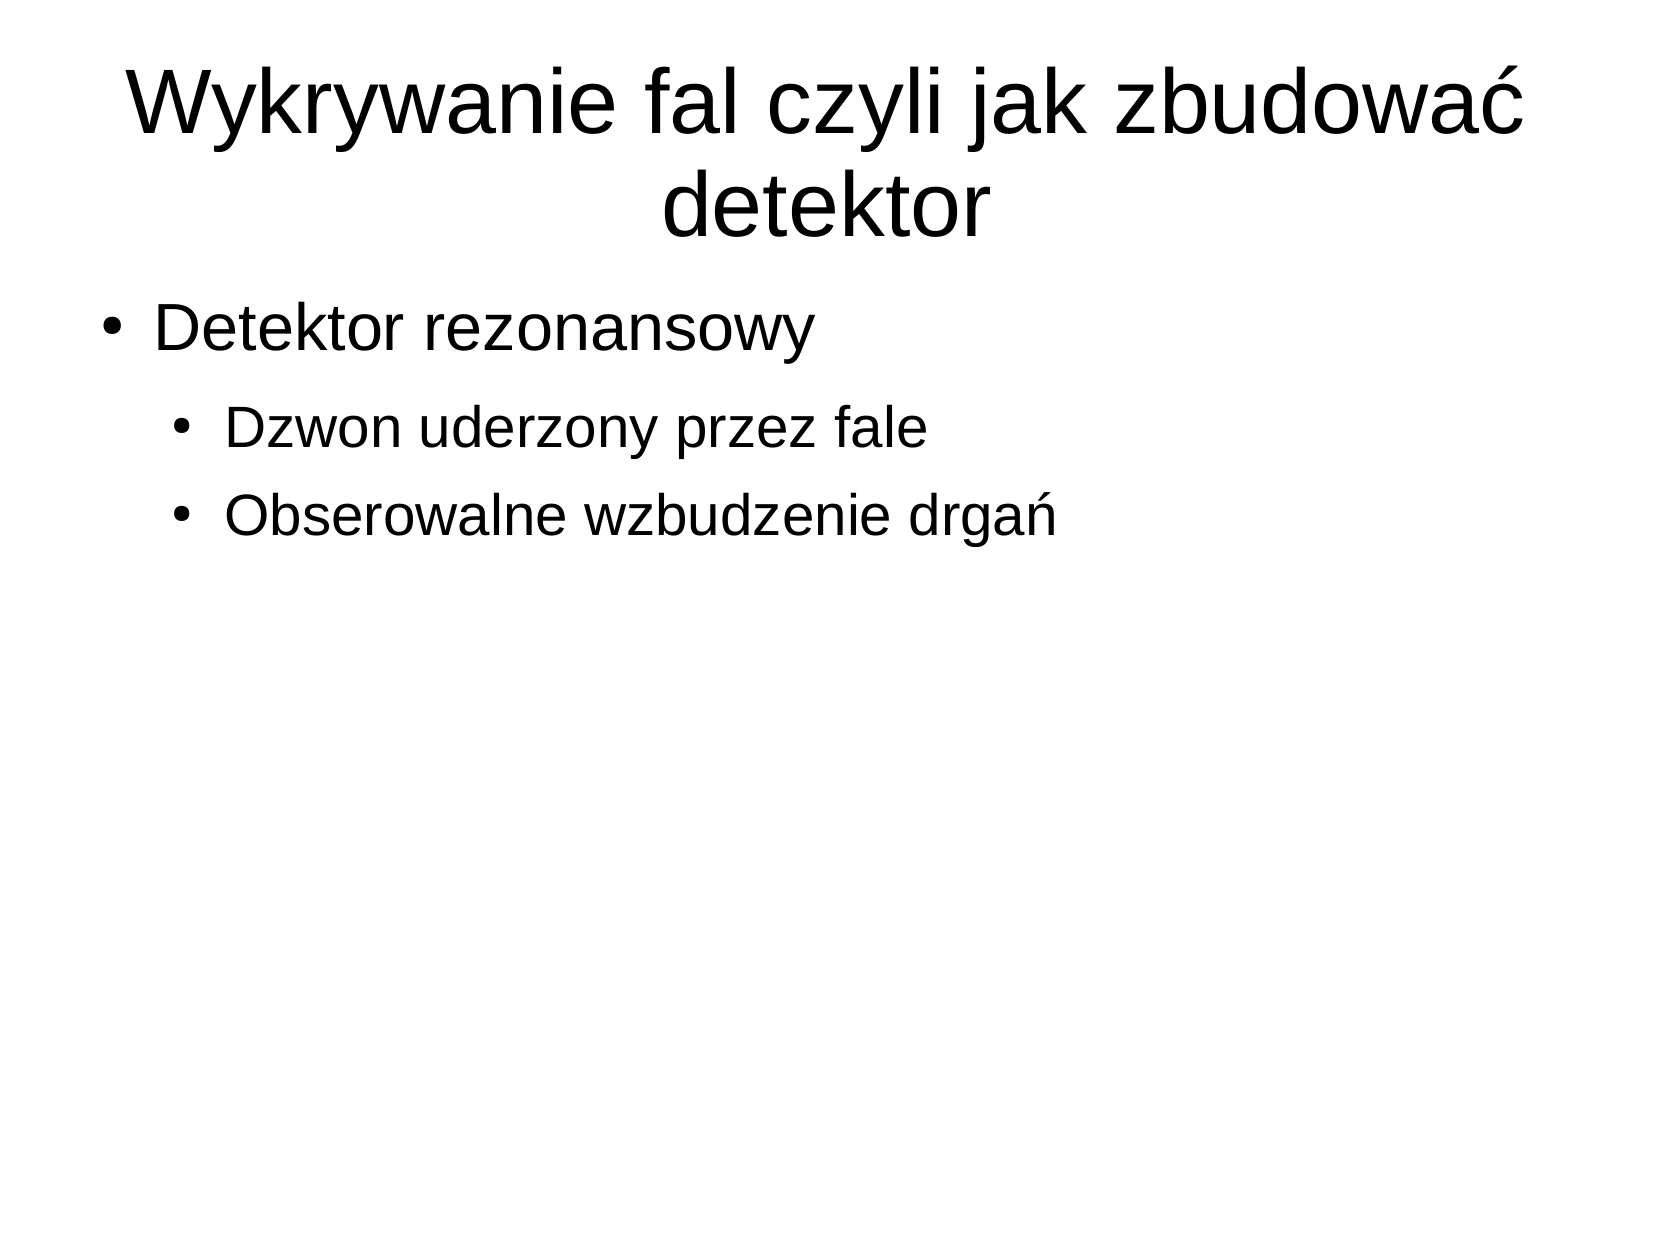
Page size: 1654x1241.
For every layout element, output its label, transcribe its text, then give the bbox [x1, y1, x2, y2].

list Detektor rezonansowy Dzwon uderzony przez fale Obserowalne wzbudzenie drgań [82, 290, 1571, 1109]
title Wykrywanie fal czyli jak zbudować detektor [82, 50, 1571, 256]
